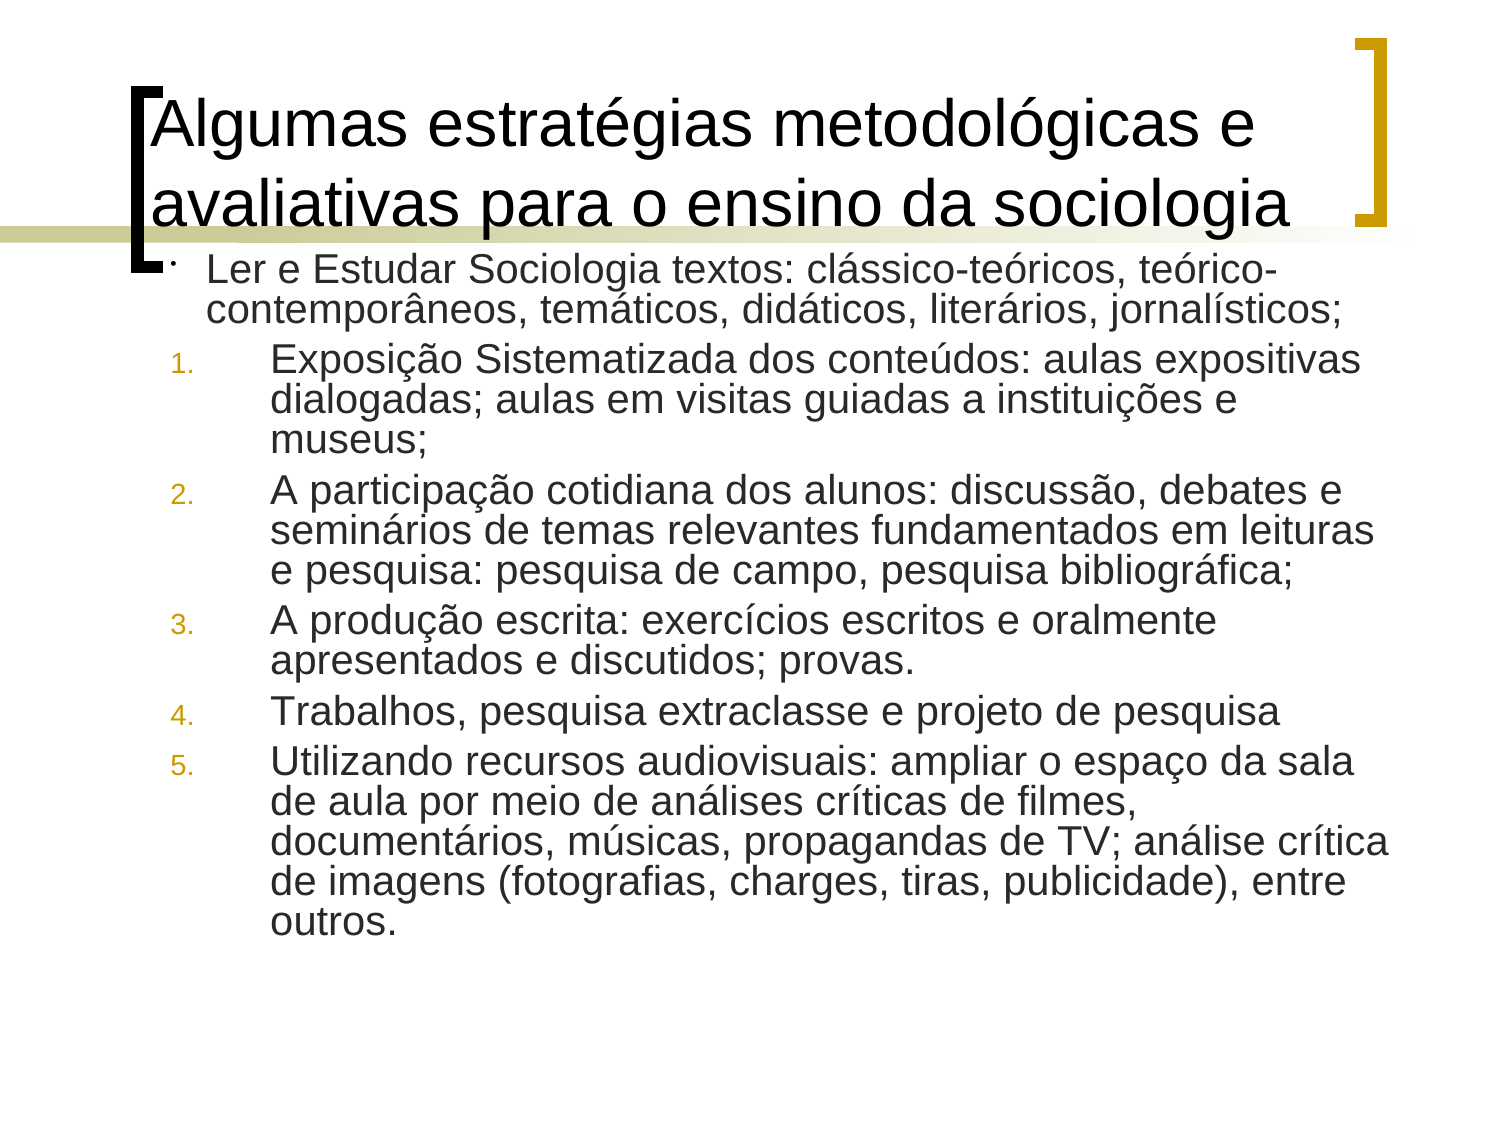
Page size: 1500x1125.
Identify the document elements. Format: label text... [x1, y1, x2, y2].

title Algumas estratégias metodológicas e avaliativas para o ensino da sociologia [135, 15, 1377, 248]
list Ler e Estudar Sociologia textos: clássico-teóricos, teórico-contemporâneos, temáticos, didáticos, literários, jornalísticos; Exposição Sistematizada dos conteúdos: aulas expositivas dialogadas; aulas em visitas guiadas a instituições e museus; A participação cotidiana dos alunos: discussão, debates e seminários de temas relevantes fundamentados em leituras e pesquisa: pesquisa de campo, pesquisa bibliográfica; A produção escrita: exercícios escritos e oralmente apresentados e discutidos; provas. Trabalhos, pesquisa extraclasse e projeto de pesquisa Utilizando recursos audiovisuais: ampliar o espaço da sala de aula por meio de análises críticas de filmes, documentários, músicas, propagandas de TV; análise crítica de imagens (fotografias, charges, tiras, publicidade), entre outros. [155, 243, 1413, 1059]
